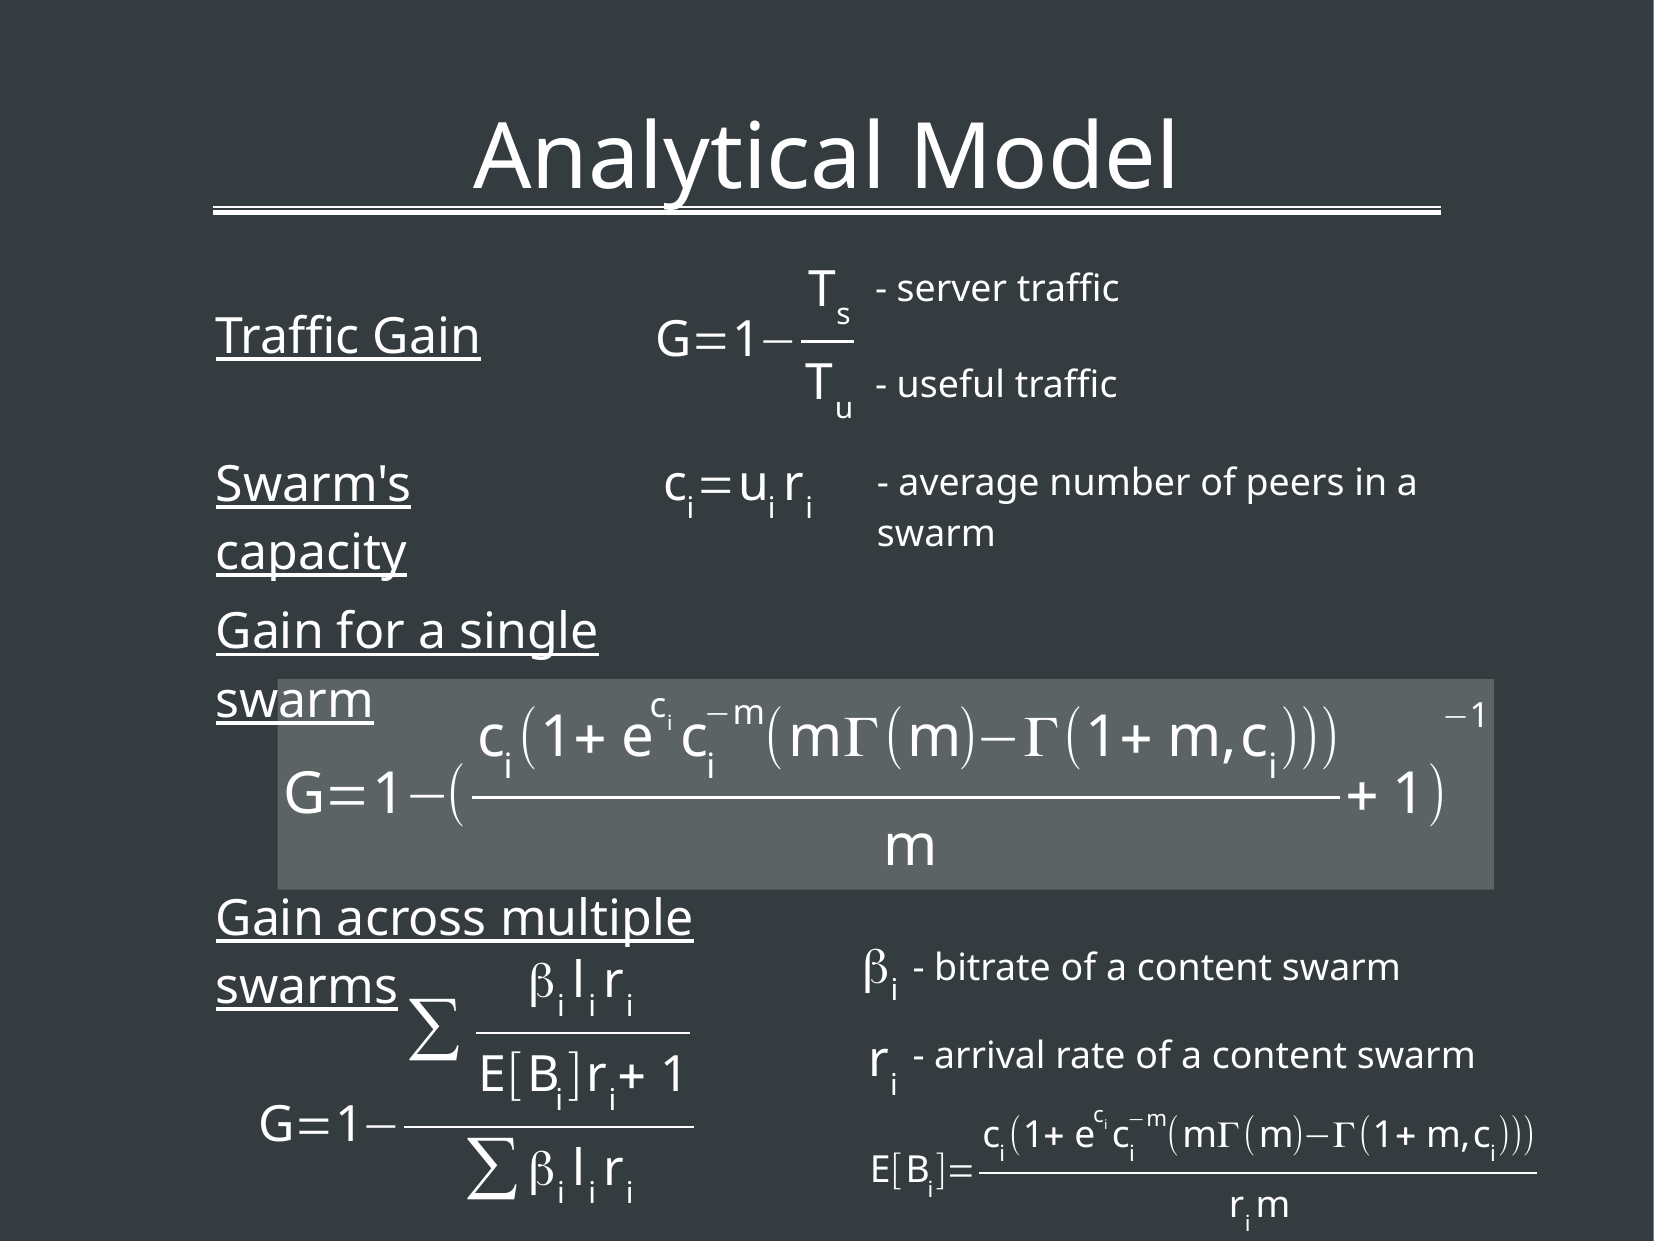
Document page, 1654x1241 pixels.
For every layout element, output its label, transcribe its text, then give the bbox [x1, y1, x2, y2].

picture [0, 0, 1654, 1241]
text_box Gain for a single swarm [200, 588, 762, 680]
text_box - average number of peers in a swarm [862, 447, 1542, 520]
text_box - bitrate of a content swarm [897, 933, 1577, 1006]
text_box Traffic Gain [200, 292, 585, 384]
chart [252, 942, 703, 1217]
chart [649, 251, 863, 432]
chart [860, 1021, 1545, 1241]
text_box - arrival rate of a content swarm [897, 1021, 1577, 1094]
chart [856, 946, 906, 1014]
chart [655, 445, 821, 532]
text_box - server traffic [850, 253, 1353, 327]
chart [277, 679, 1495, 890]
text_box Gain across multiple swarms [200, 874, 845, 966]
text_box Swarm's capacity [200, 440, 585, 532]
title Analytical Model [82, 49, 1572, 257]
text_box - useful traffic [850, 350, 1353, 423]
